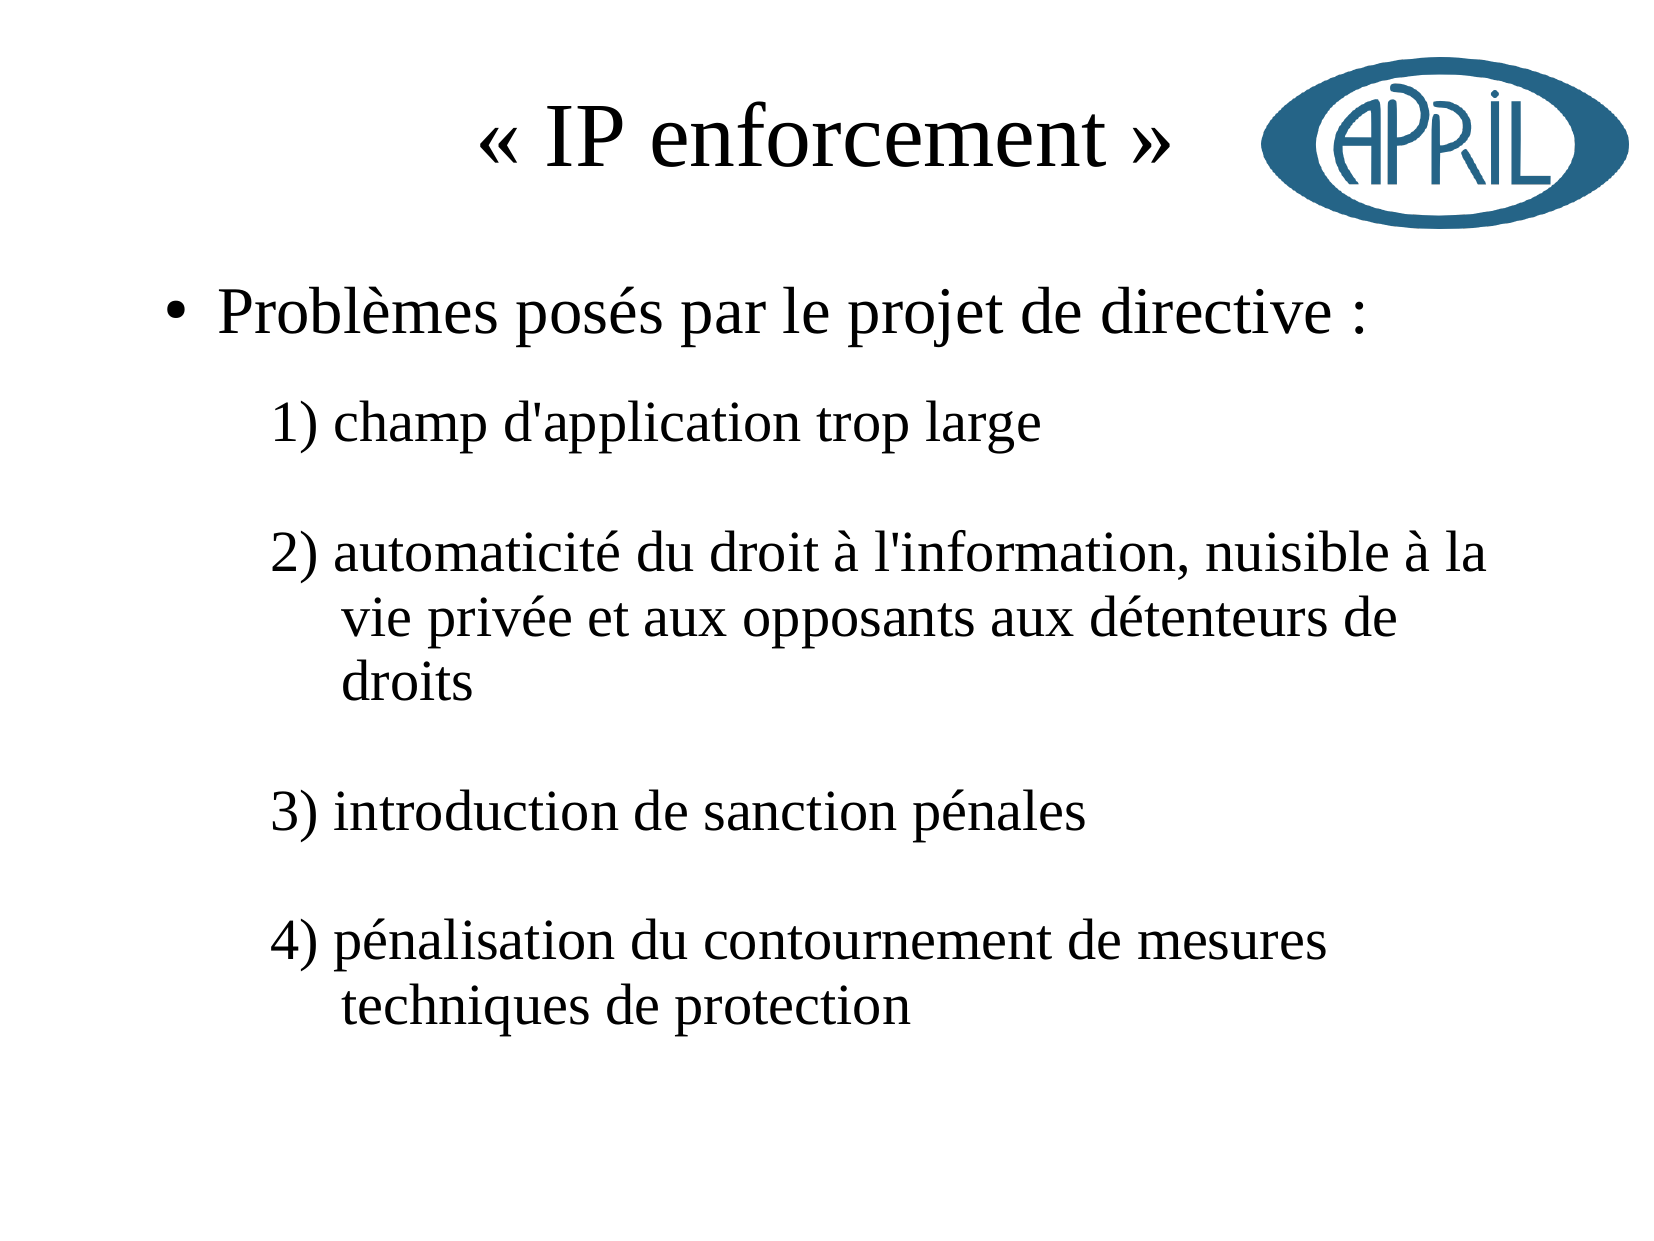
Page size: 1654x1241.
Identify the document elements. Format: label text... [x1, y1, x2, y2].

picture [1261, 57, 1629, 229]
list Problèmes posés par le projet de directive : champ d'application trop large automaticité du droit à l'information, nuisible à la vie privée et aux opposants aux détenteurs de droits introduction de sanction pénales pénalisation du contournement de mesures techniques de protection [128, 274, 1541, 1056]
title « IP enforcement » [121, 54, 1532, 217]
